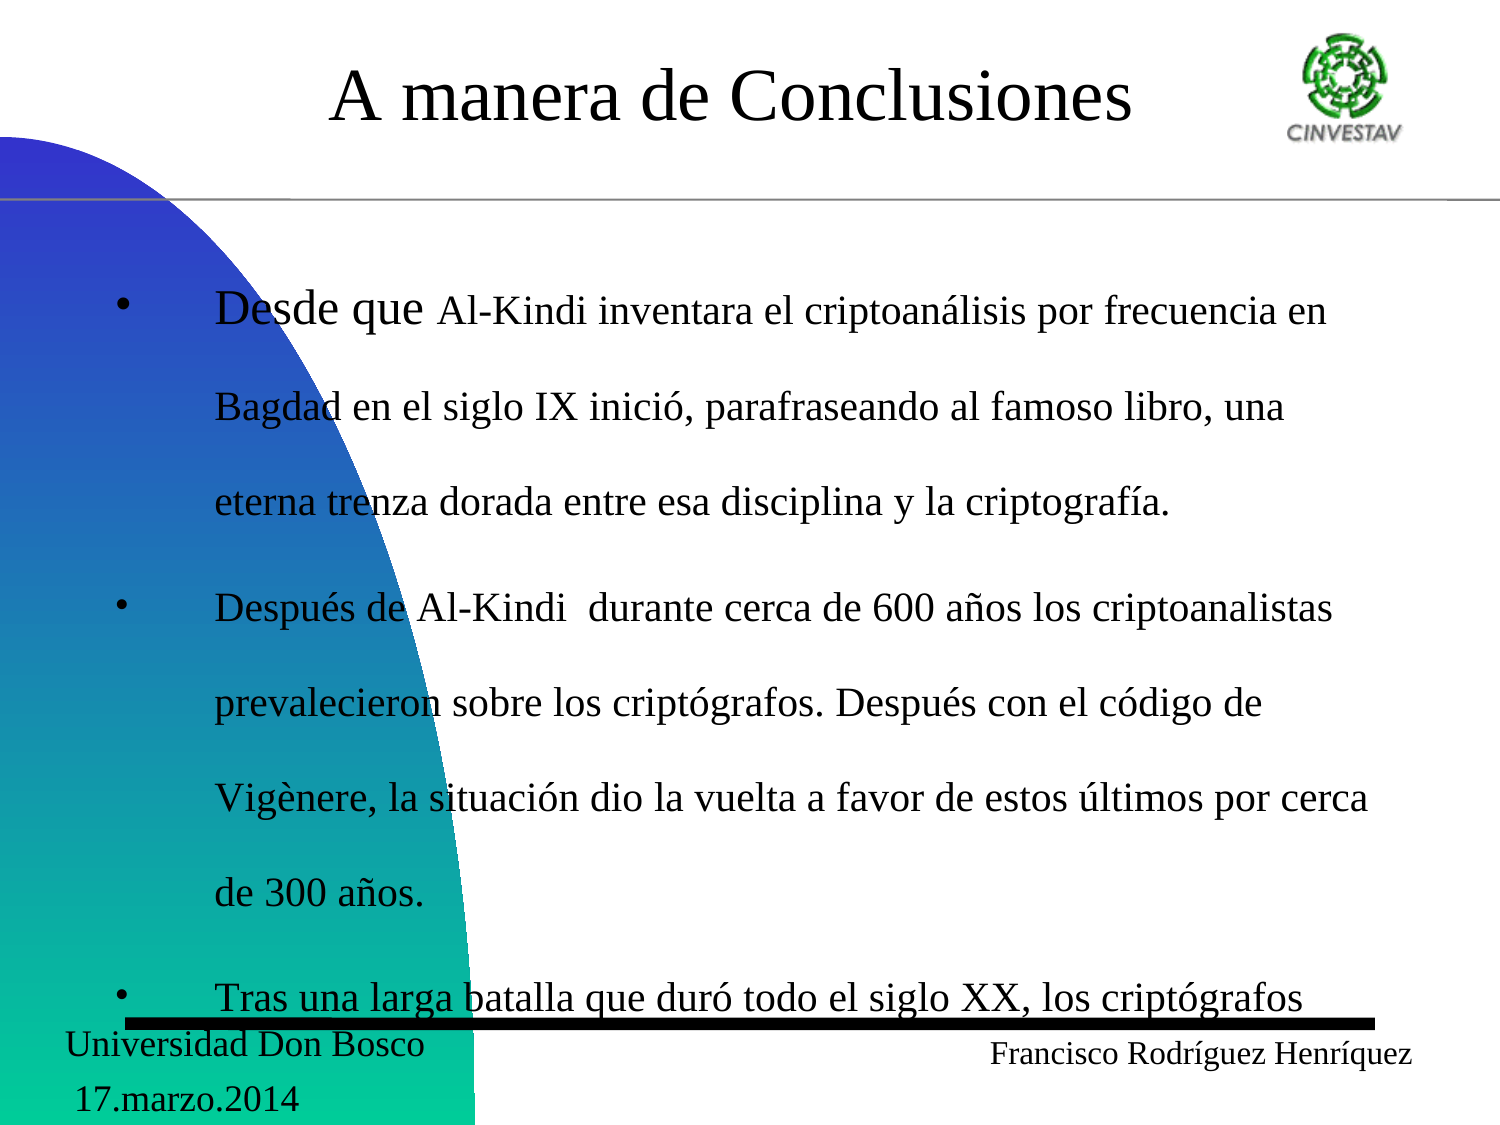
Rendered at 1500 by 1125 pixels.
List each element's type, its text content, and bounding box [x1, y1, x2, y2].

text_box A manera de Conclusiones [75, 37, 1426, 225]
text_box Desde que Al-Kindi inventara el criptoanálisis por frecuencia en Bagdad en el siglo IX inició, parafraseando al famoso libro, una eterna trenza dorada entre esa disciplina y la criptografía. Después de Al-Kindi durante cerca de 600 años los criptoanalistas prevalecieron sobre los criptógrafos. Después con el código de Vigènere, la situación dio la vuelta a favor de estos últimos por cerca de 300 años. Tras una larga batalla que duró todo el siglo XX, los criptógrafos [99, 212, 1413, 1013]
